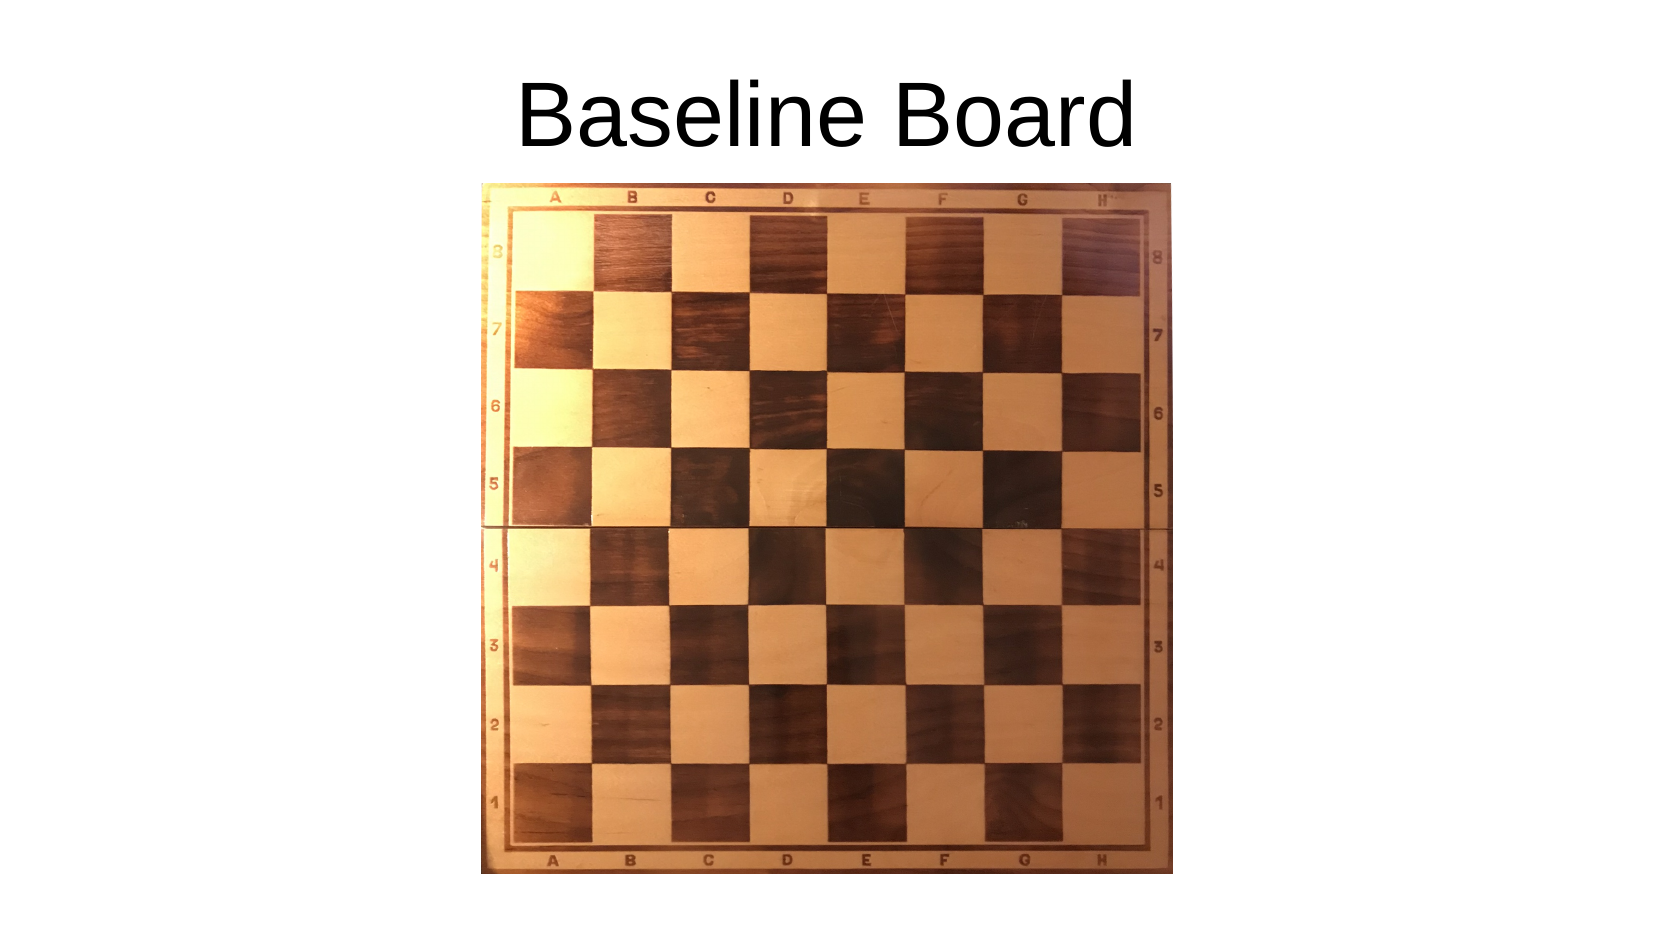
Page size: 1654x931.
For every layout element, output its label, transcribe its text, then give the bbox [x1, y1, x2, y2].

picture [481, 183, 1173, 875]
title Baseline Board [82, 37, 1571, 193]
